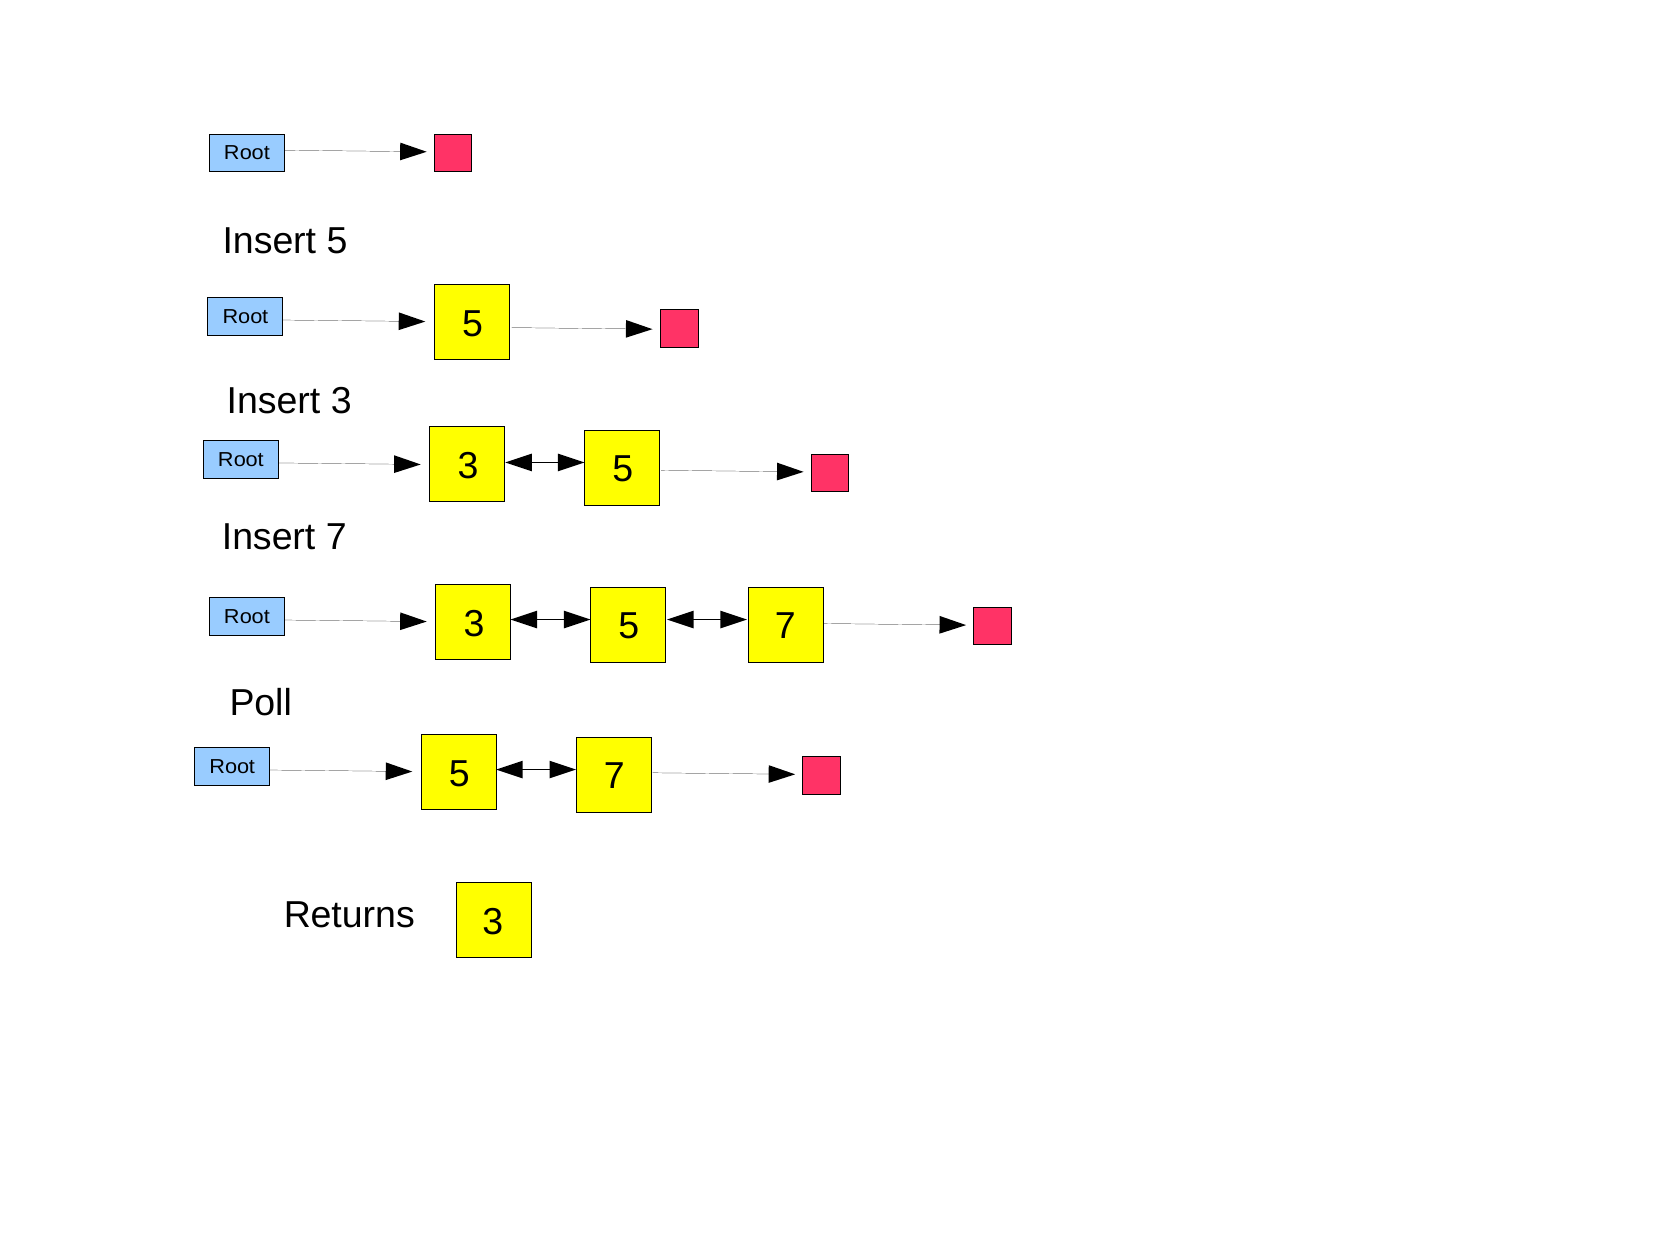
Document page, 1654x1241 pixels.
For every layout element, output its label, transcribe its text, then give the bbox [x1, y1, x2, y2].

text_box Insert 7 [207, 507, 660, 591]
text_box Root [194, 747, 270, 786]
text_box [811, 454, 849, 492]
text_box 3 [429, 472, 507, 505]
text_box 5 [584, 430, 662, 508]
text_box [973, 607, 1012, 645]
text_box 5 [434, 284, 511, 362]
text_box [660, 309, 699, 348]
text_box Insert 3 [211, 372, 544, 472]
text_box Returns [268, 886, 572, 981]
text_box Poll [214, 674, 668, 757]
text_box Insert 5 [207, 211, 660, 295]
text_box [434, 134, 472, 172]
text_box Root [209, 597, 285, 636]
text_box [802, 756, 841, 795]
text_box 3 [454, 882, 532, 886]
text_box Root [207, 297, 283, 336]
text_box 3 [435, 591, 513, 662]
text_box Root [203, 440, 279, 479]
text_box 7 [576, 757, 653, 815]
text_box Root [209, 134, 285, 172]
text_box 7 [746, 587, 824, 665]
text_box 5 [590, 587, 668, 665]
text_box 5 [421, 757, 498, 812]
